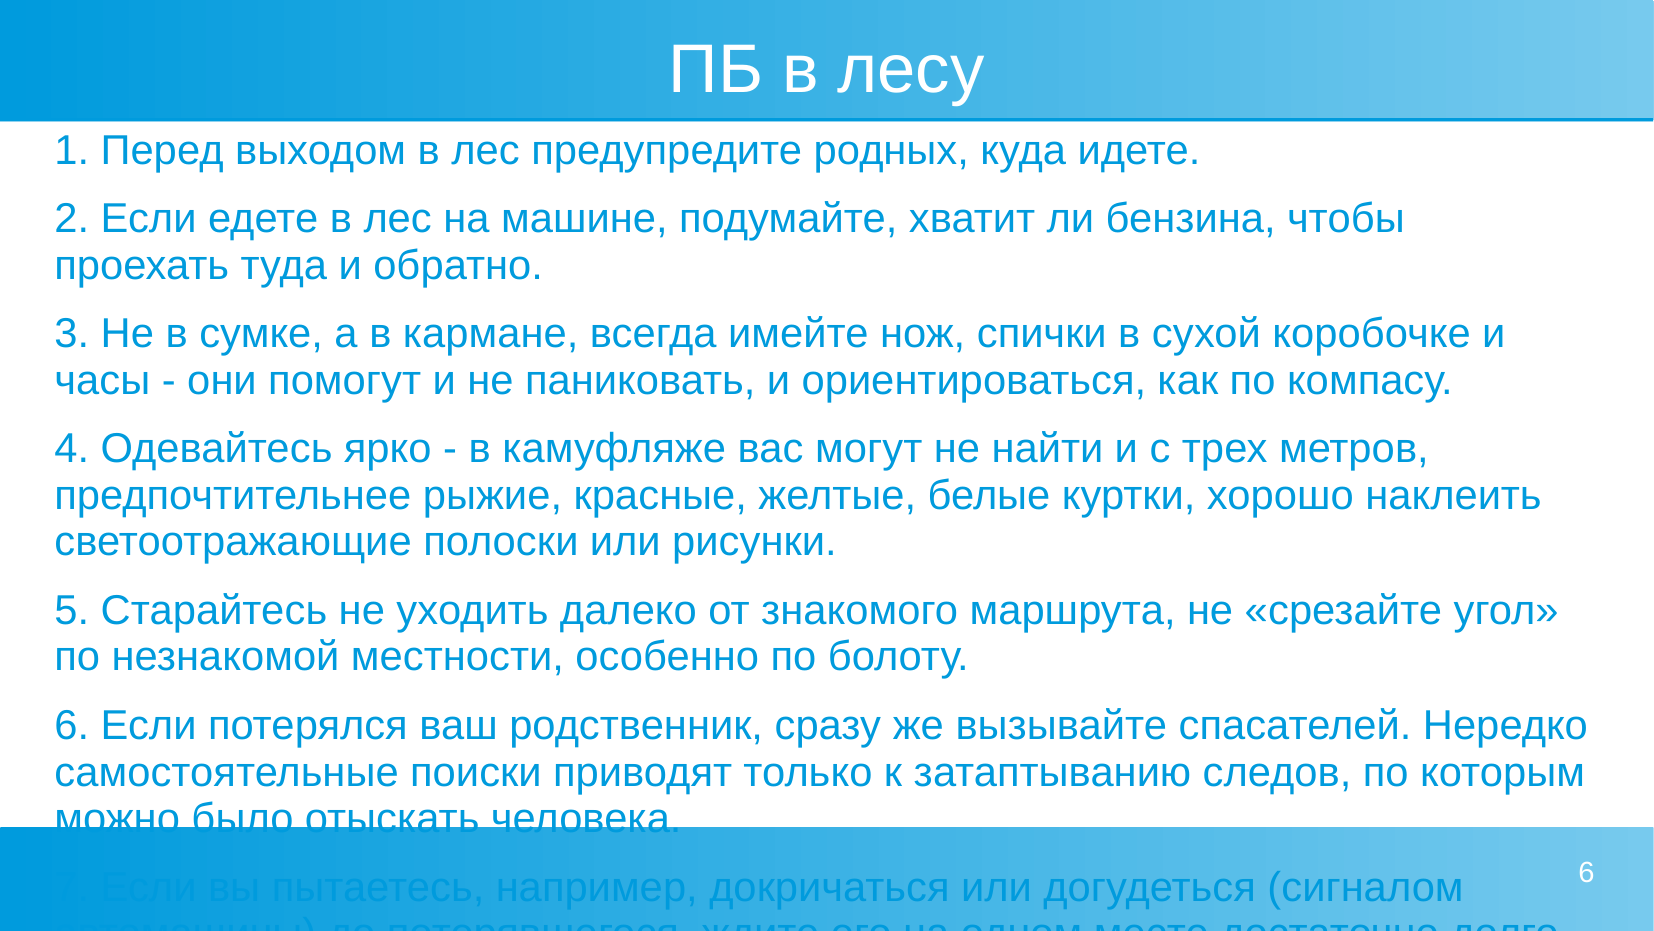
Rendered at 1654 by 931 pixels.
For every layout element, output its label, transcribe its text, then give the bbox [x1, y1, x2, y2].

title ПБ в лесу [59, 30, 1595, 108]
list 1. Перед выходом в лес предупредите родных, куда идете. 2. Если едете в лес на машине, подумайте, хватит ли бензина, чтобы проехать туда и обратно. 3. Не в сумке, а в кармане, всегда имейте нож, спички в сухой коробочке и часы - они помогут и не паниковать, и ориентироваться, как по компасу. 4. Одевайтесь ярко - в камуфляже вас могут не найти и с трех метров, предпочтительнее рыжие, красные, желтые, белые куртки, хорошо наклеить светоотражающие полоски или рисунки. 5. Старайтесь не уходить далеко от знакомого маршрута, не «срезайте угол» по незнакомой местности, особенно по болоту. 6. Если потерялся ваш родственник, сразу же вызывайте спасателей. Нередко самостоятельные поиски приводят только к затаптыванию следов, по которым можно было отыскать человека. 7. Если вы пытаетесь, например, докричаться или догудеться (сигналом автомашины) до потерявшегося, ждите его на одном месте достаточно долго. [54, 126, 1590, 718]
